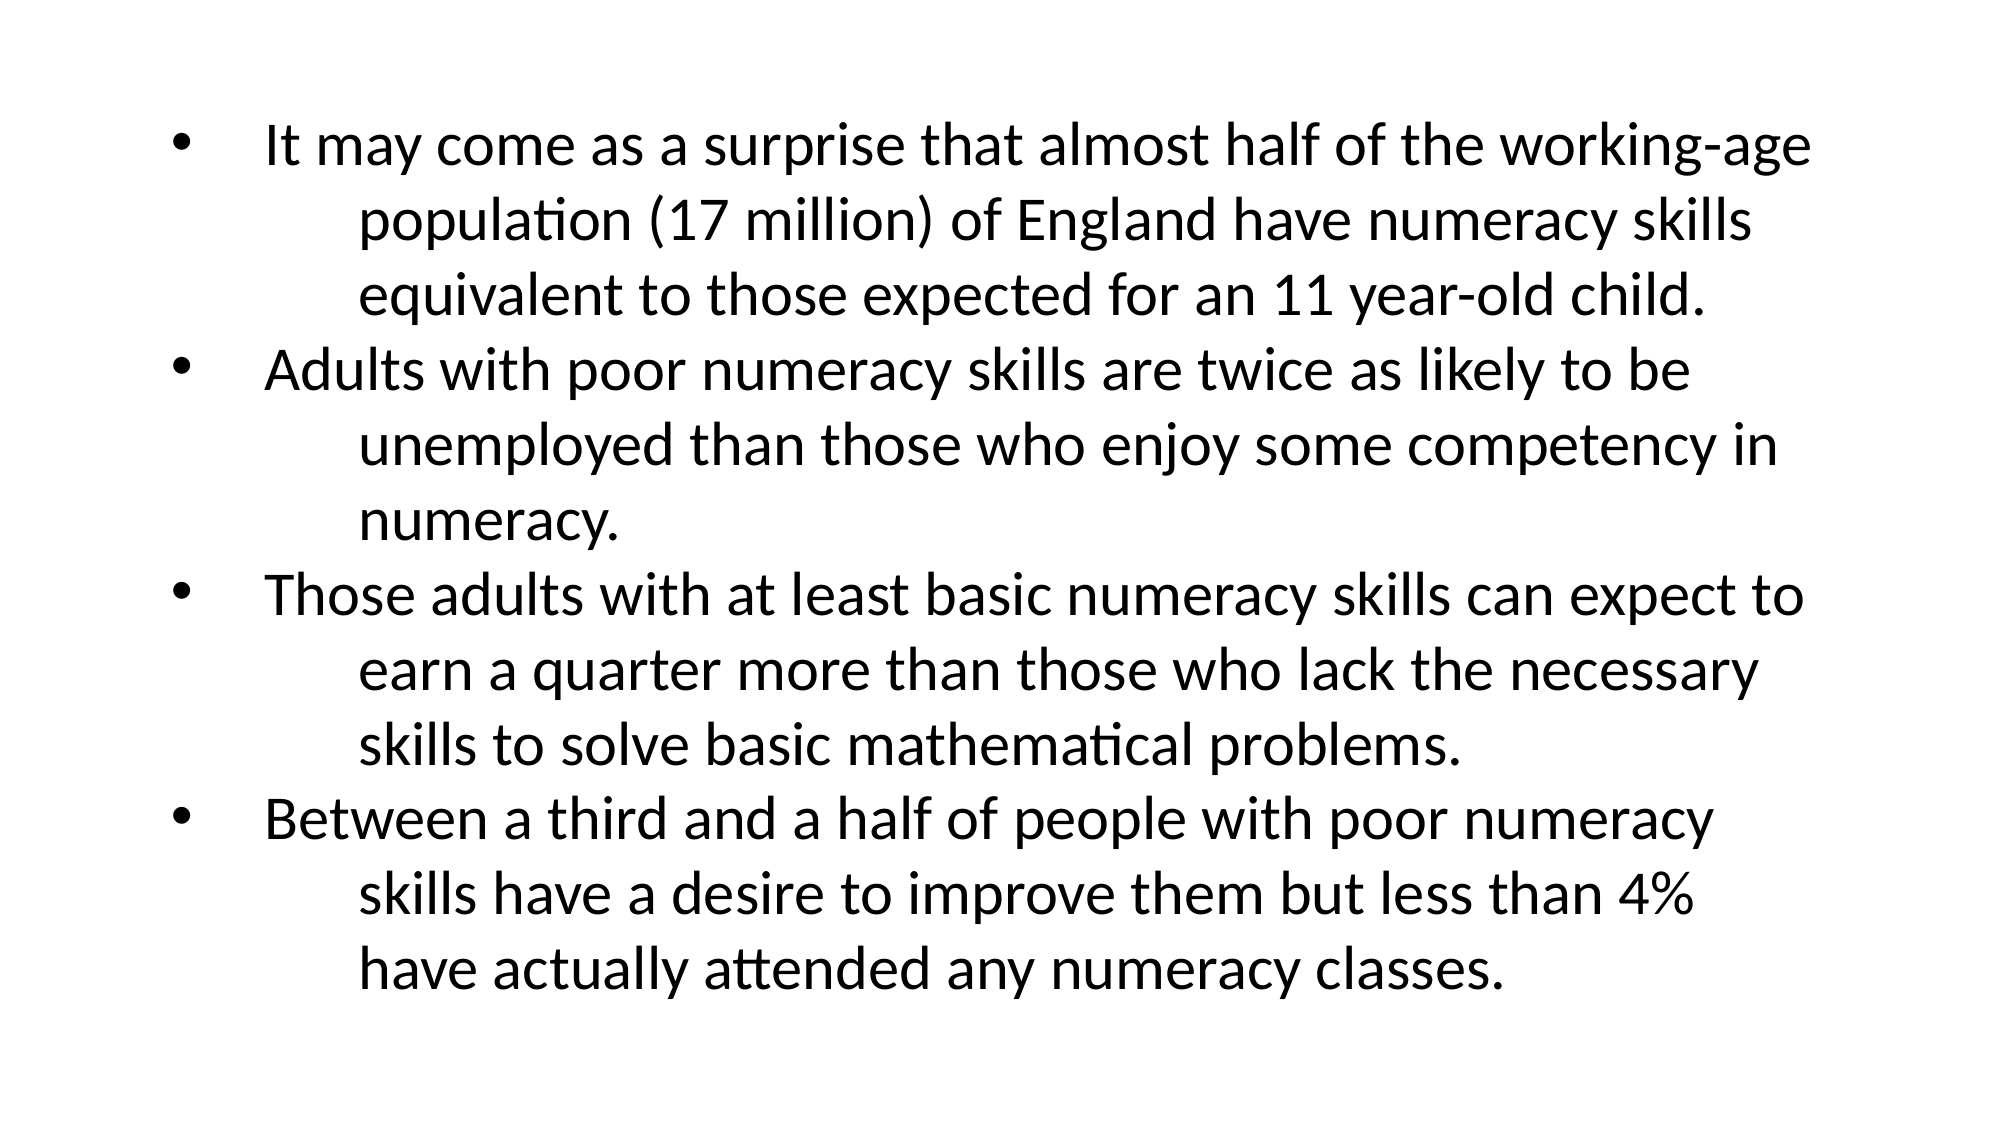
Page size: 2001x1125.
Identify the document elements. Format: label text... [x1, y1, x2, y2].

text_box It may come as a surprise that almost half of the working-age population (17 million) of England have numeracy skills equivalent to those expected for an 11 year-old child. Adults with poor numeracy skills are twice as likely to be unemployed than those who enjoy some competency in numeracy. Those adults with at least basic numeracy skills can expect to earn a quarter more than those who lack the necessary skills to solve basic mathematical problems. Between a third and a half of people with poor numeracy skills have a desire to improve them but less than 4% have actually attended any numeracy classes. [156, 95, 1844, 1010]
